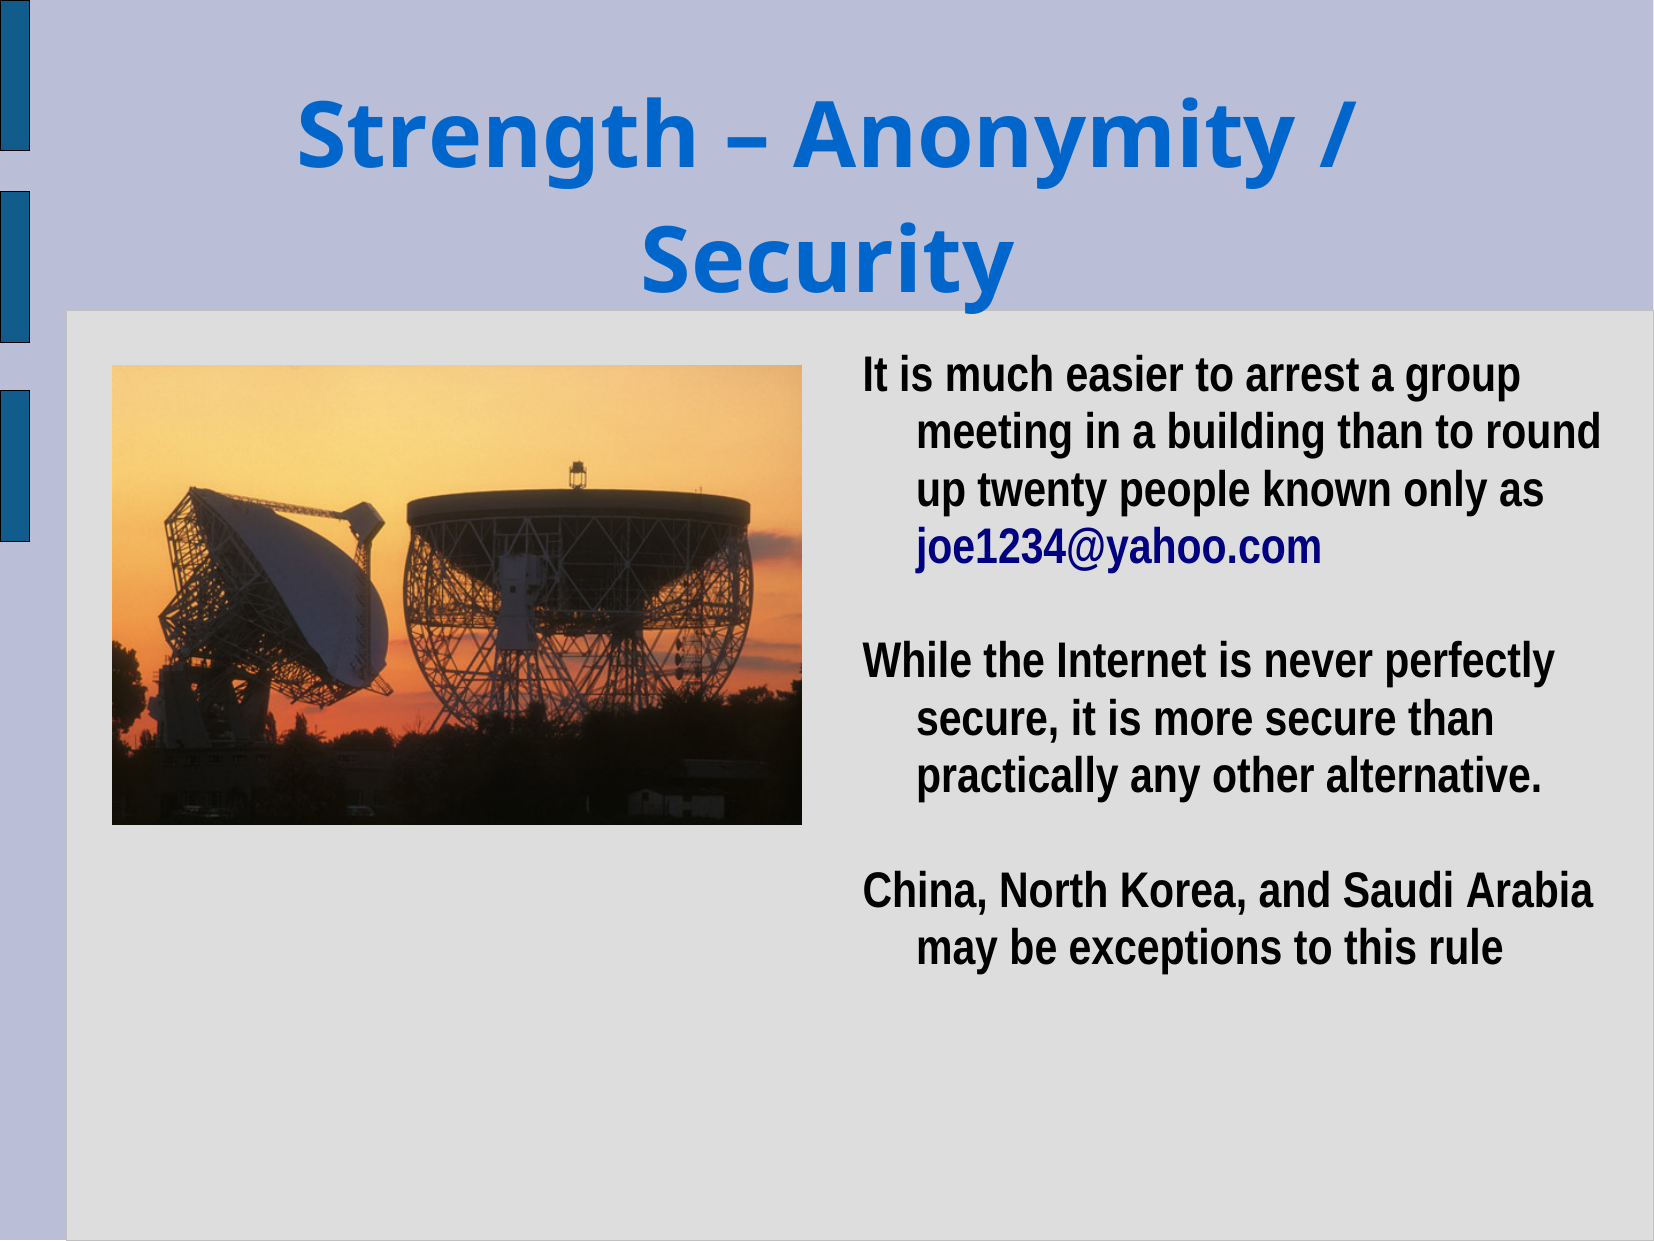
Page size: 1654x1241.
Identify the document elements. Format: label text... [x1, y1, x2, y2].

picture [112, 365, 802, 826]
title Strength – Anonymity / Security [121, 91, 1534, 299]
list It is much easier to arrest a group meeting in a building than to round up twenty people known only as joe1234@yahoo.com While the Internet is never perfectly secure, it is more secure than practically any other alternative. China, North Korea, and Saudi Arabia may be exceptions to this rule [845, 344, 1613, 1127]
